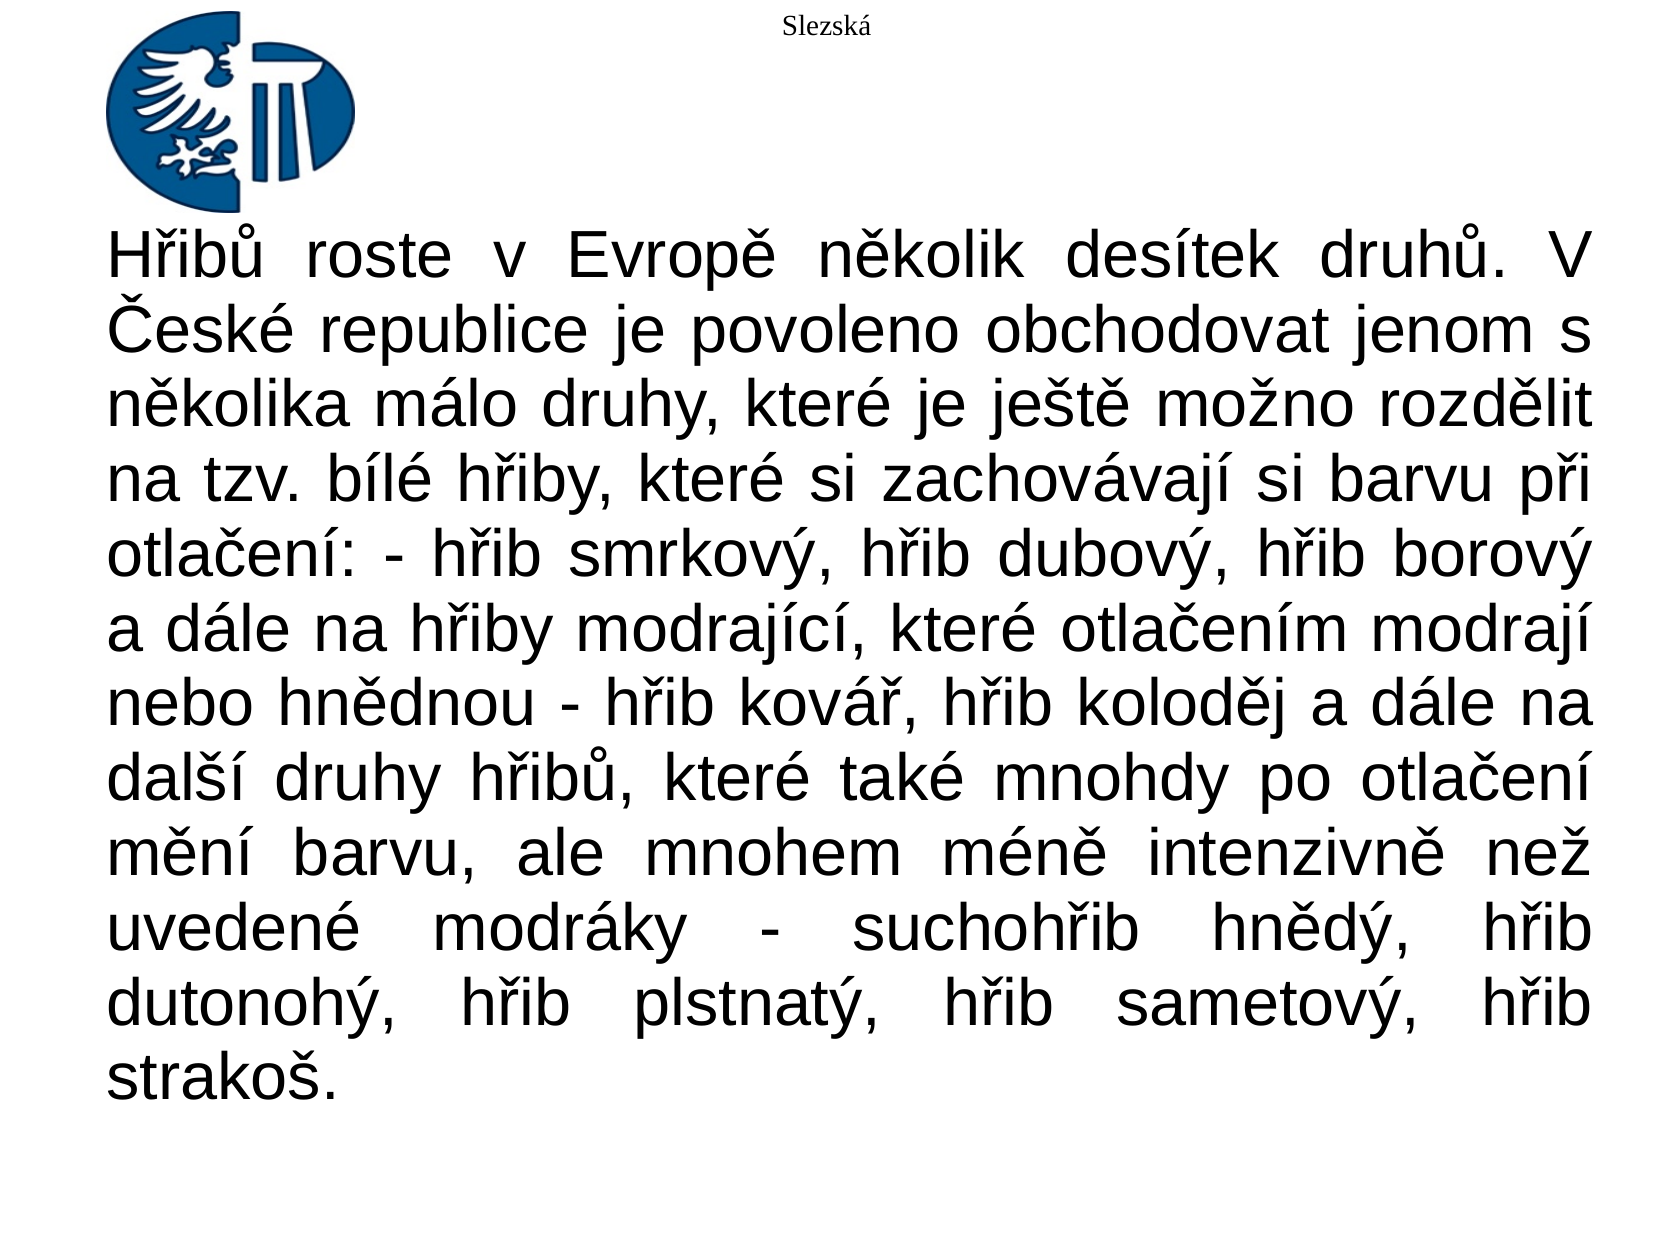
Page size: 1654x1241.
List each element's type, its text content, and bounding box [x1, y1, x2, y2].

picture [106, 11, 355, 213]
subtitle Hřibů roste v Evropě několik desítek druhů. V České republice je povoleno obchodovat jenom s několika málo druhy, které je ještě možno rozdělit na tzv. bílé hřiby, které si zachovávají si barvu při otlačení: - hřib smrkový, hřib dubový, hřib borový a dále na hřiby modrající, které otlačením modrají nebo hnědnou - hřib kovář, hřib koloděj a dále na další druhy hřibů, které také mnohdy po otlačení mění barvu, ale mnohem méně intenzivně než uvedené modráky - suchohřib hnědý, hřib dutonohý, hřib plstnatý, hřib sametový, hřib strakoš. [106, 218, 1595, 1188]
